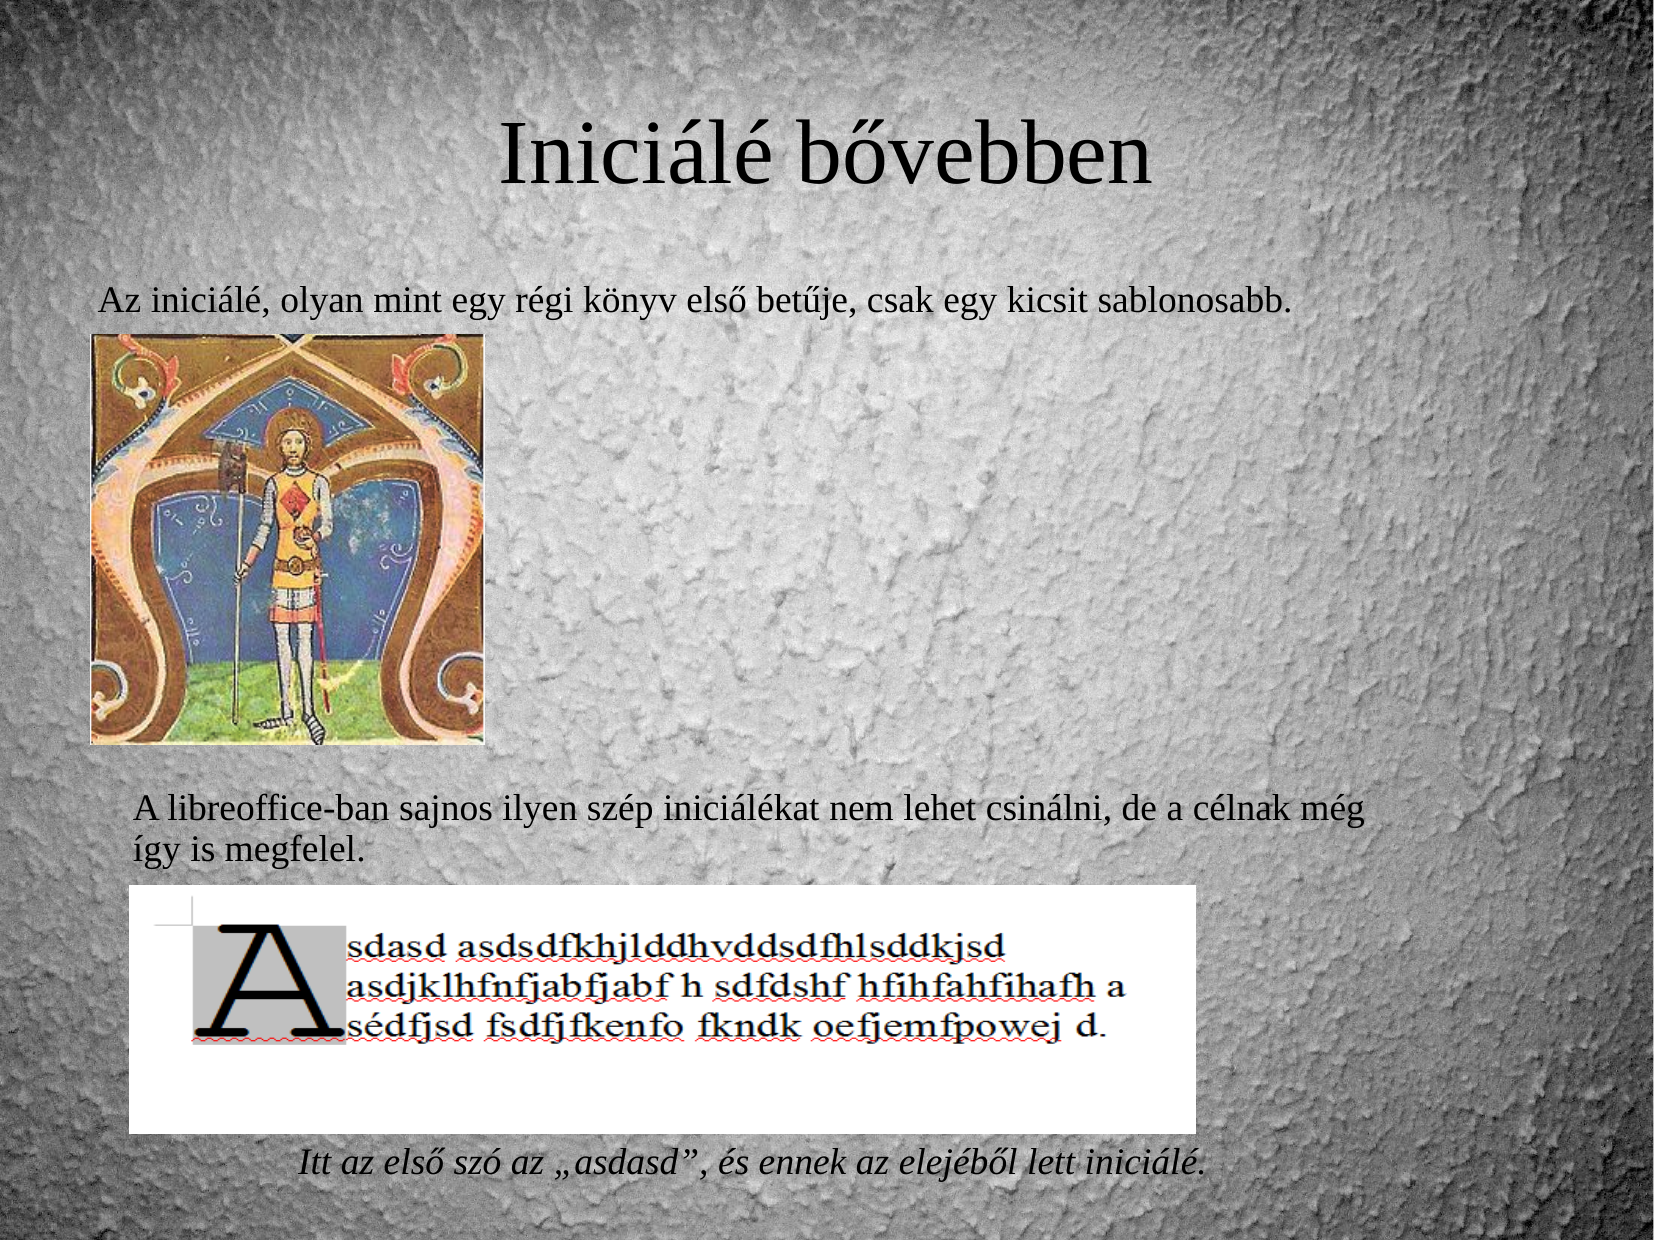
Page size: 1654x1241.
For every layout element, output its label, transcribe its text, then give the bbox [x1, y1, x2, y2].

text_box A libreoffice-ban sajnos ilyen szép iniciálékat nem lehet csinálni, de a célnak még így is megfelel. [118, 779, 1394, 880]
text_box Itt az első szó az „asdasd”, és ennek az elejéből lett iniciálé. [283, 1133, 1465, 1192]
text_box Az iniciálé, olyan mint egy régi könyv első betűje, csak egy kicsit sablonosabb. [82, 271, 1607, 329]
picture [0, 0, 1654, 1240]
title Iniciálé bővebben [82, 49, 1571, 257]
